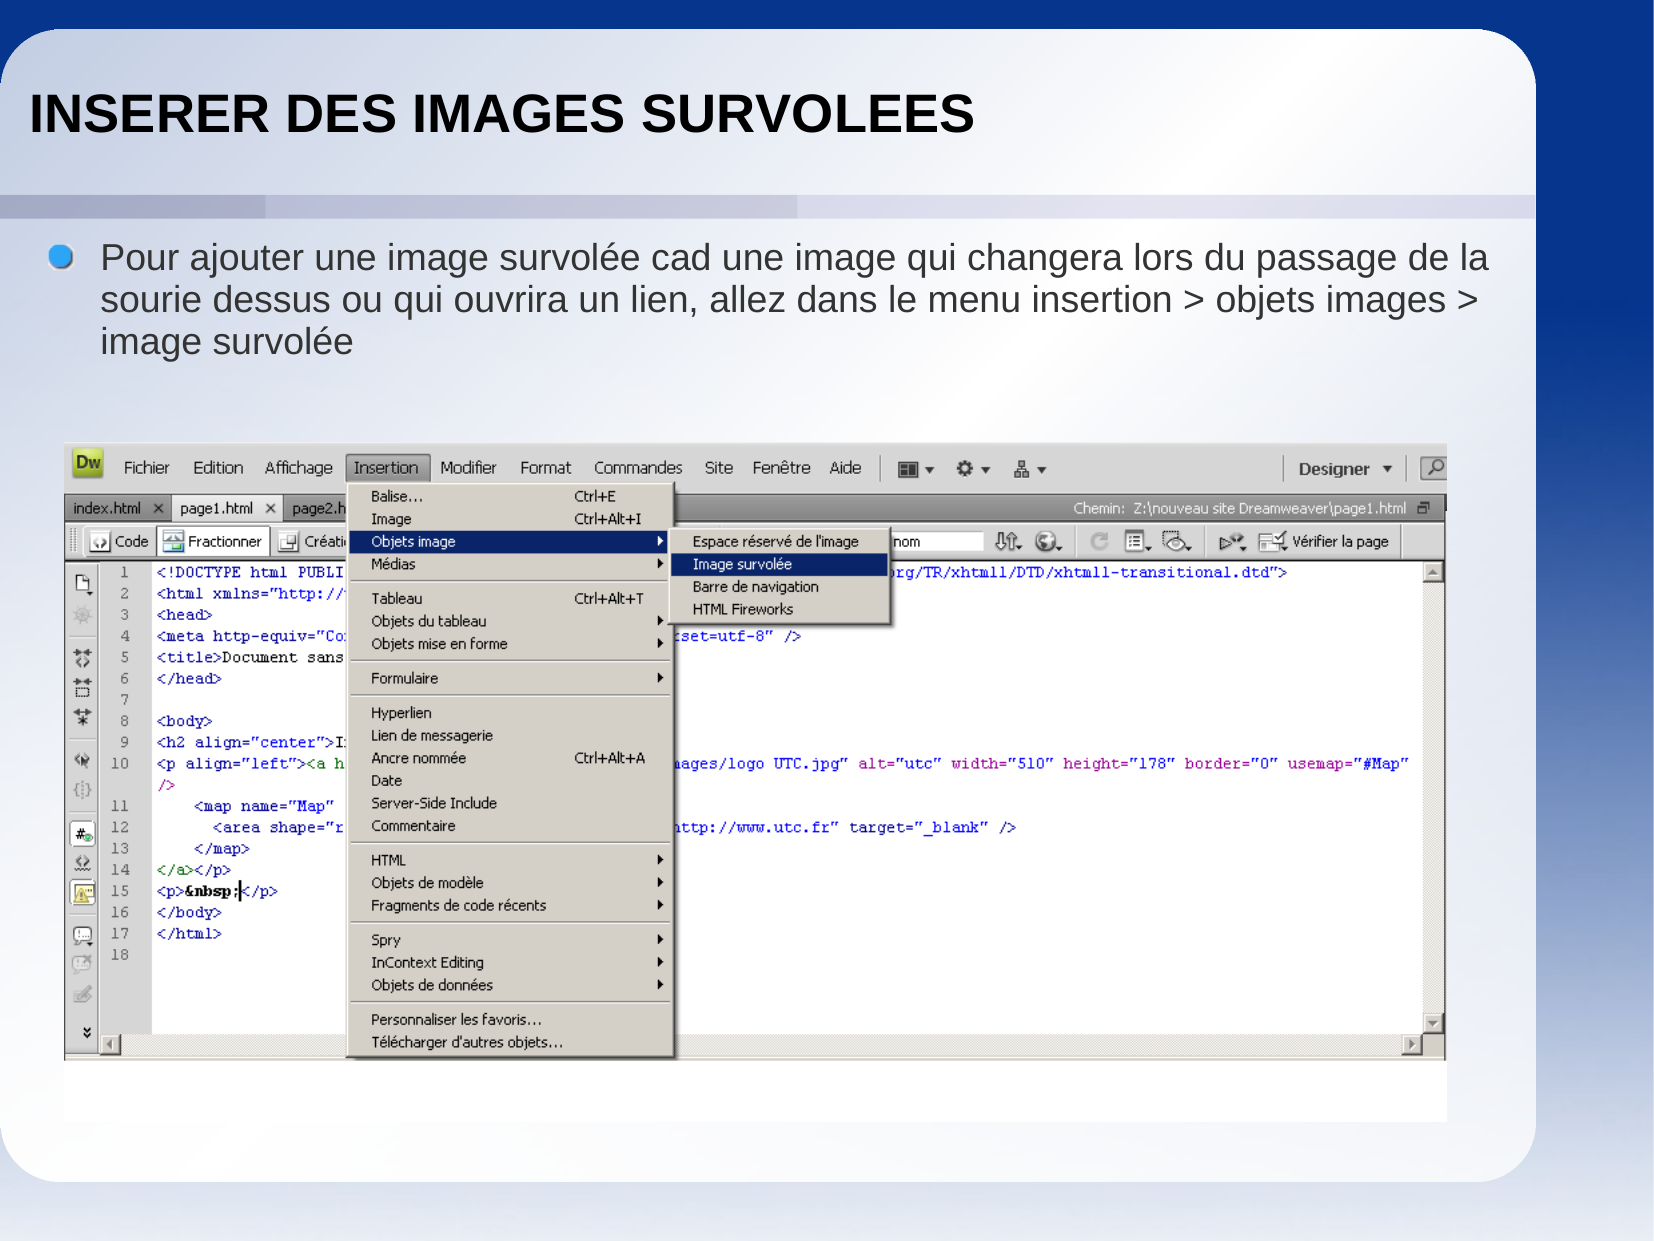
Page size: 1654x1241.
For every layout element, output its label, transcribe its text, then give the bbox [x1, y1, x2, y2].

picture [0, 0, 1654, 1241]
title INSERER DES IMAGES SURVOLEES [29, 49, 1506, 178]
list Pour ajouter une image survolée cad une image qui changera lors du passage de la sourie dessus ou qui ouvrira un lien, allez dans le menu insertion > objets images > image survolée [29, 236, 1506, 1152]
picture [64, 442, 1447, 1123]
